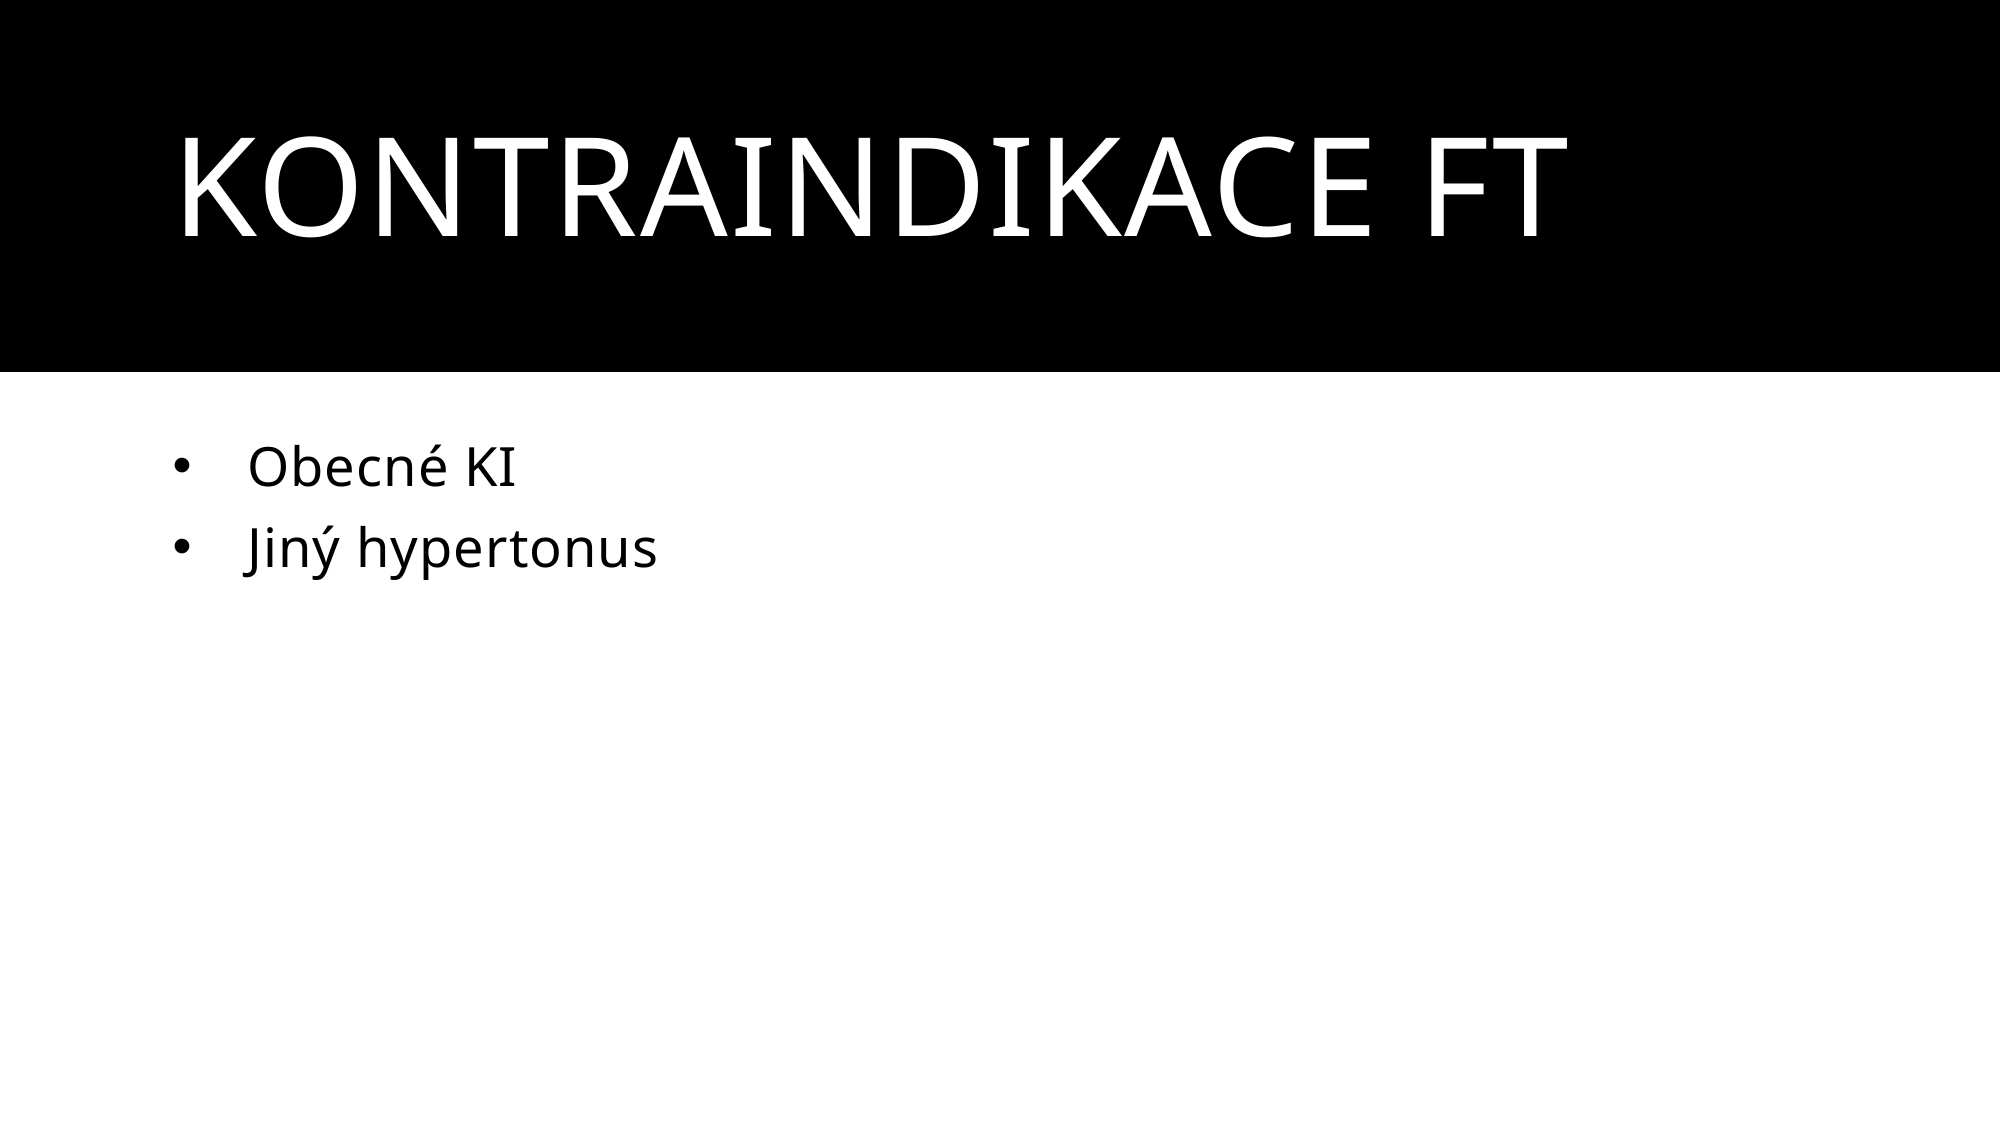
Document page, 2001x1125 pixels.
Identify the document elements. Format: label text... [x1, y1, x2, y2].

title Kontraindikace ft [157, 52, 1842, 332]
list Obecné KI Jiný hypertonus [157, 424, 1842, 1014]
